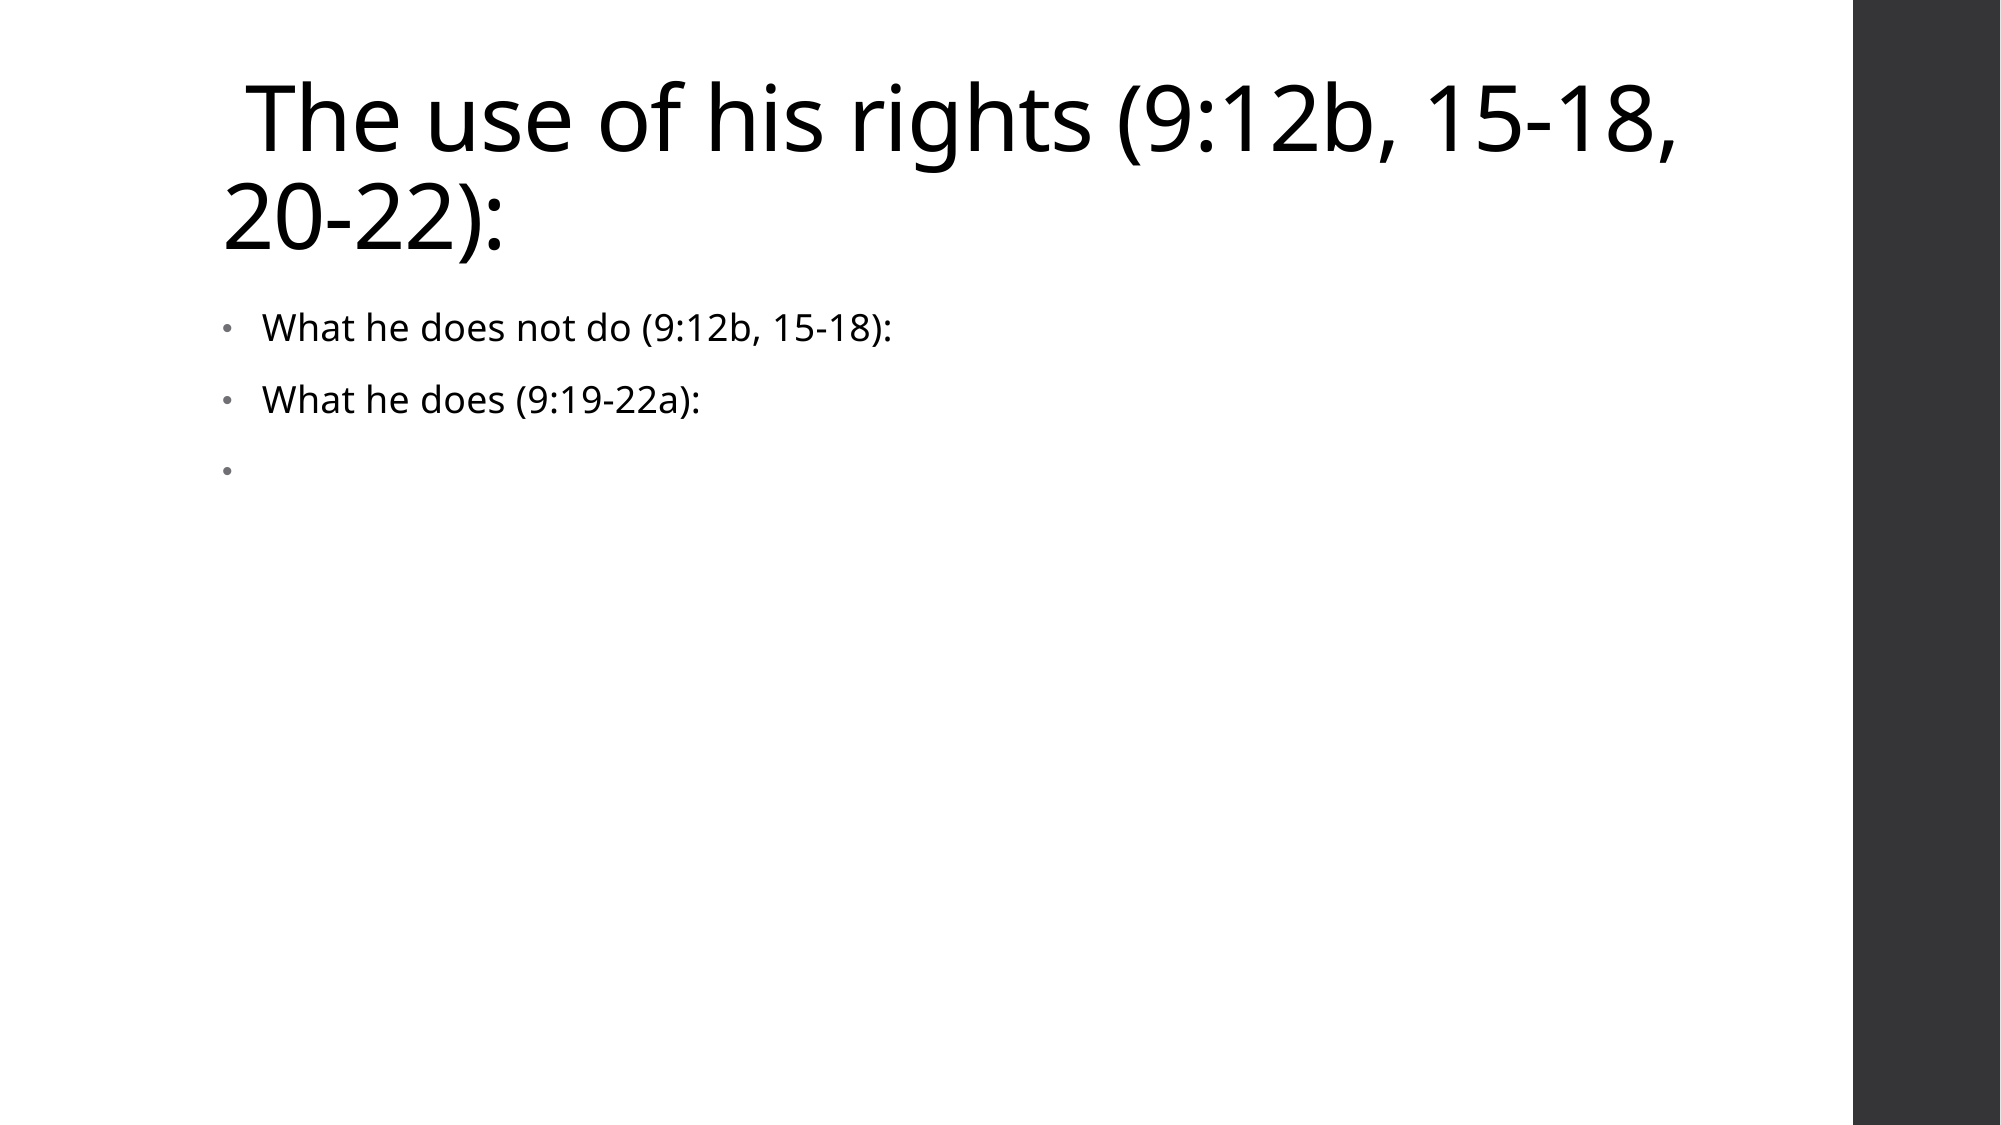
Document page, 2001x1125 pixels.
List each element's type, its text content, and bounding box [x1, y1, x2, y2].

list What he does not do (9:12b, 15-18): What he does (9:19-22a): [206, 299, 1617, 1014]
title The use of his rights (9:12b, 15-18, 20-22): [206, 60, 1797, 278]
